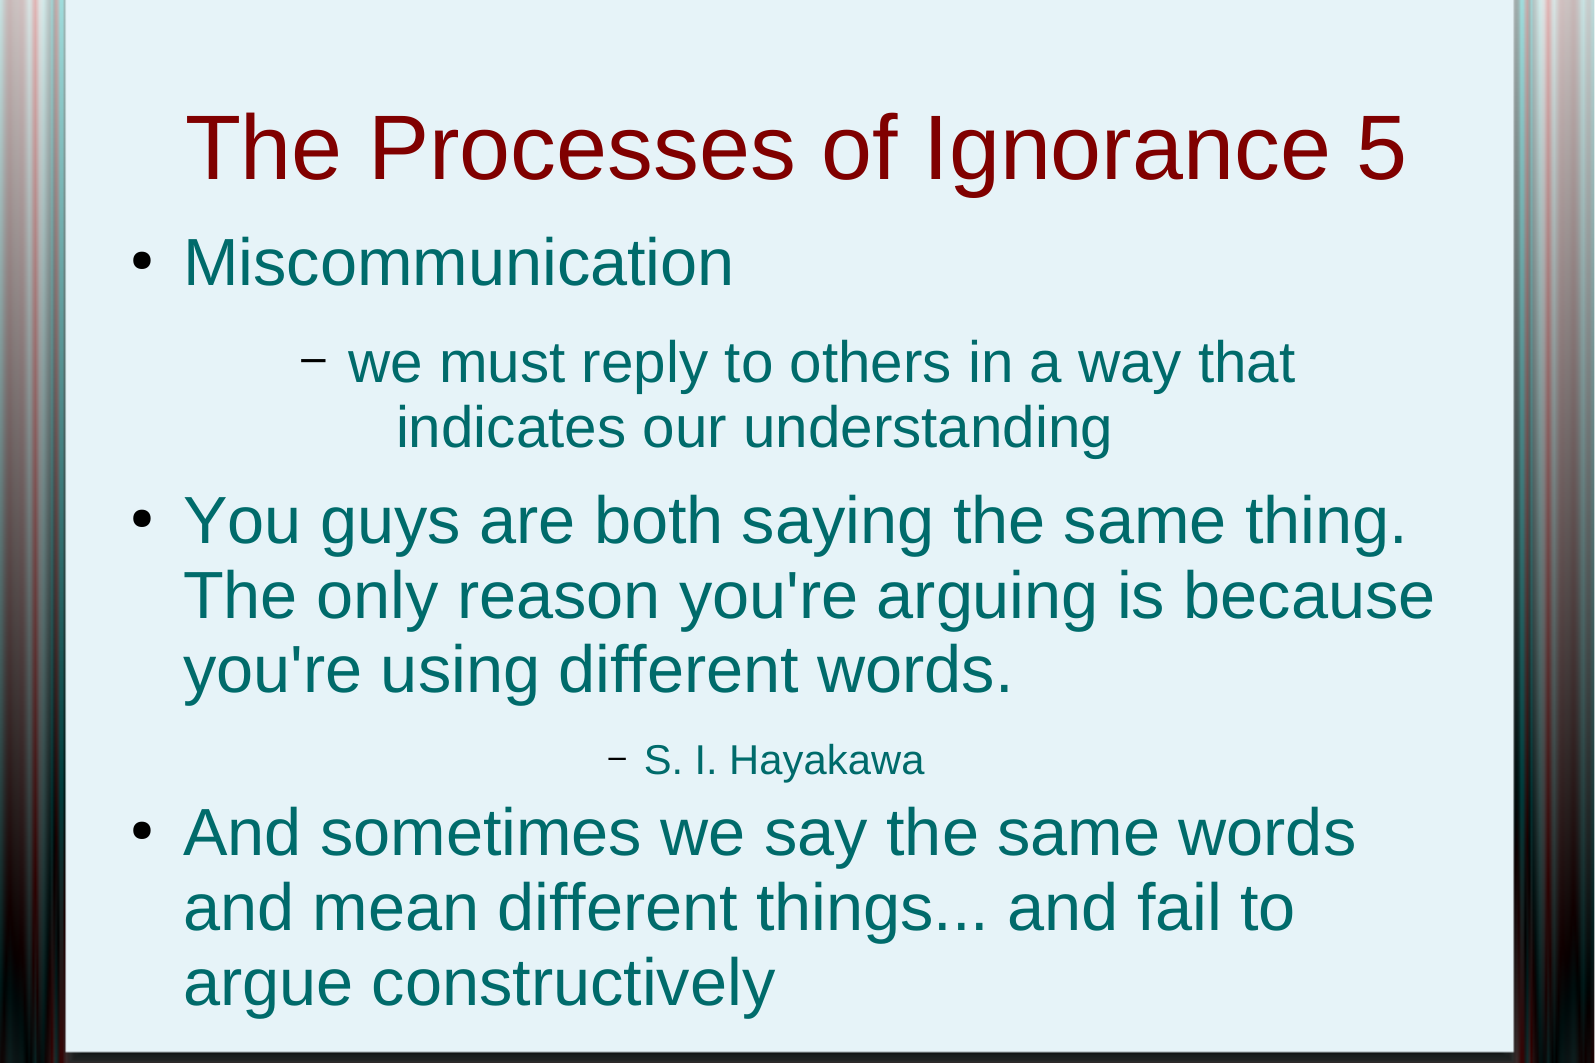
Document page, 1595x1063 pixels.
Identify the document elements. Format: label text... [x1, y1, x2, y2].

title The Processes of Ignorance 5 [113, 75, 1481, 220]
list Miscommunication we must reply to others in a way that indicates our understanding You guys are both saying the same thing. The only reason you're arguing is because you're using different words. S. I. Hayakawa And sometimes we say the same words and mean different things... and fail to argue constructively [112, 225, 1453, 1049]
picture [0, 0, 1595, 1063]
